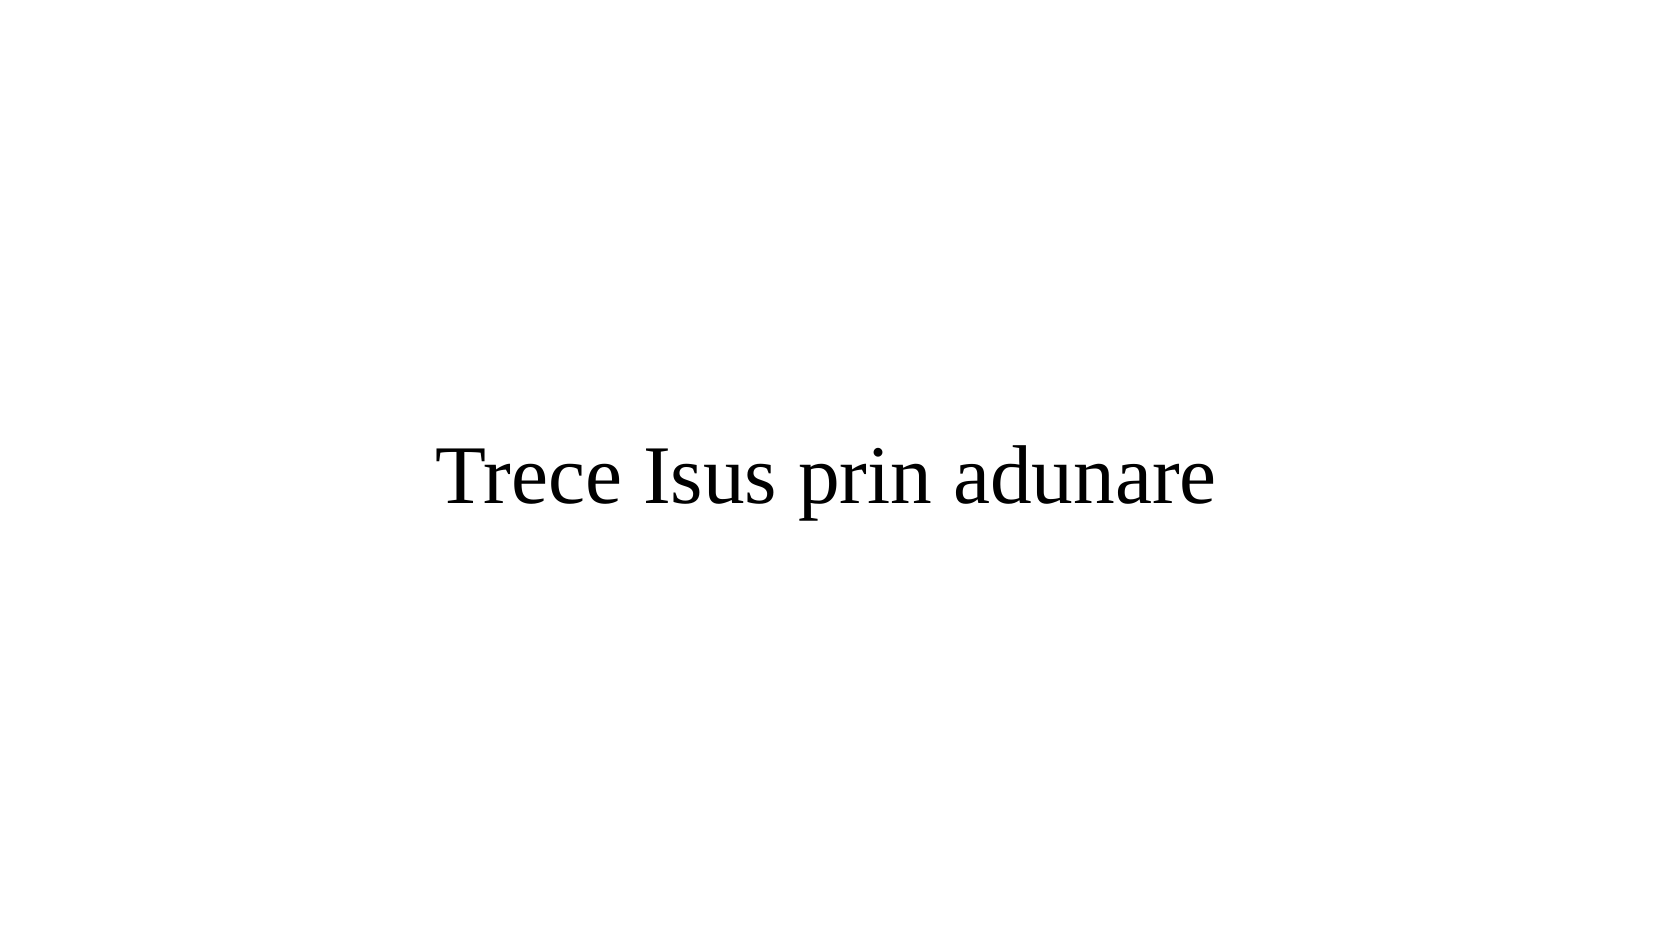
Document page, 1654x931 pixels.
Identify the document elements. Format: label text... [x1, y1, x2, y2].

title Trece Isus prin adunare [165, 420, 1489, 521]
